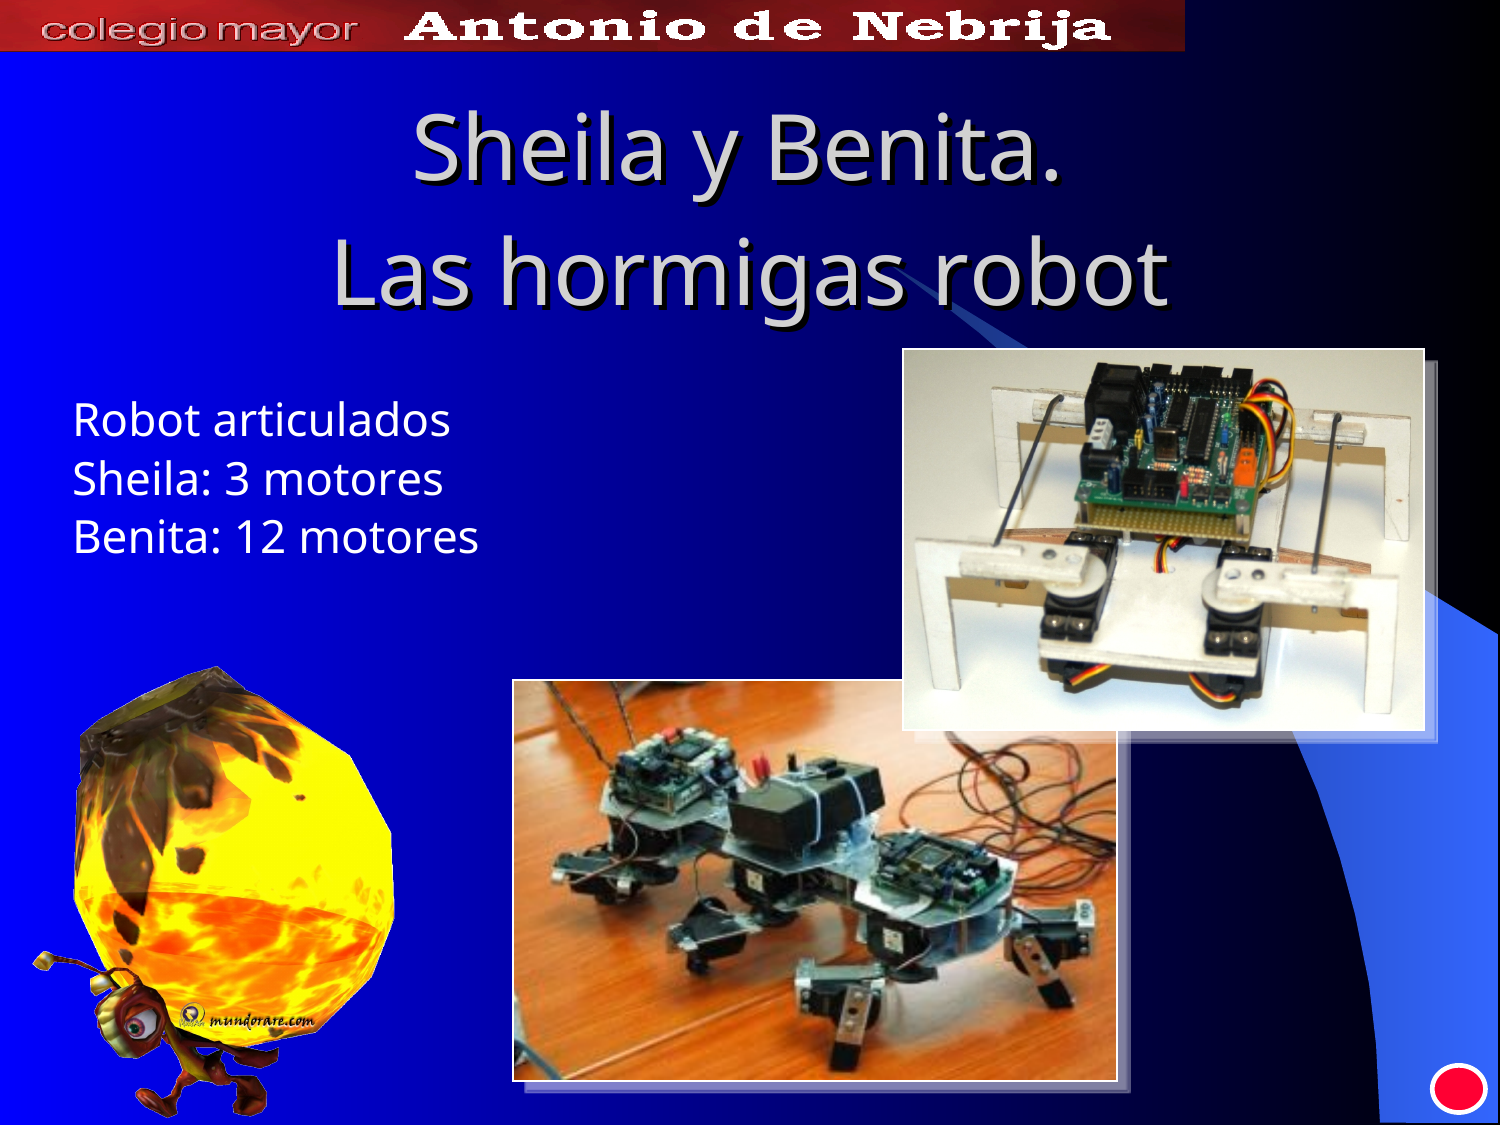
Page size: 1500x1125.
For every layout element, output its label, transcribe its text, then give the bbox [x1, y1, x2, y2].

picture [32, 664, 396, 1118]
picture [0, 0, 1185, 52]
title Sheila y Benita. Las hormigas robot [0, 89, 1500, 325]
text_box [1432, 1065, 1486, 1113]
text_box Robot articulados Sheila: 3 motores Benita: 12 motores [57, 383, 751, 573]
picture [904, 350, 1424, 729]
picture [513, 680, 1117, 1081]
